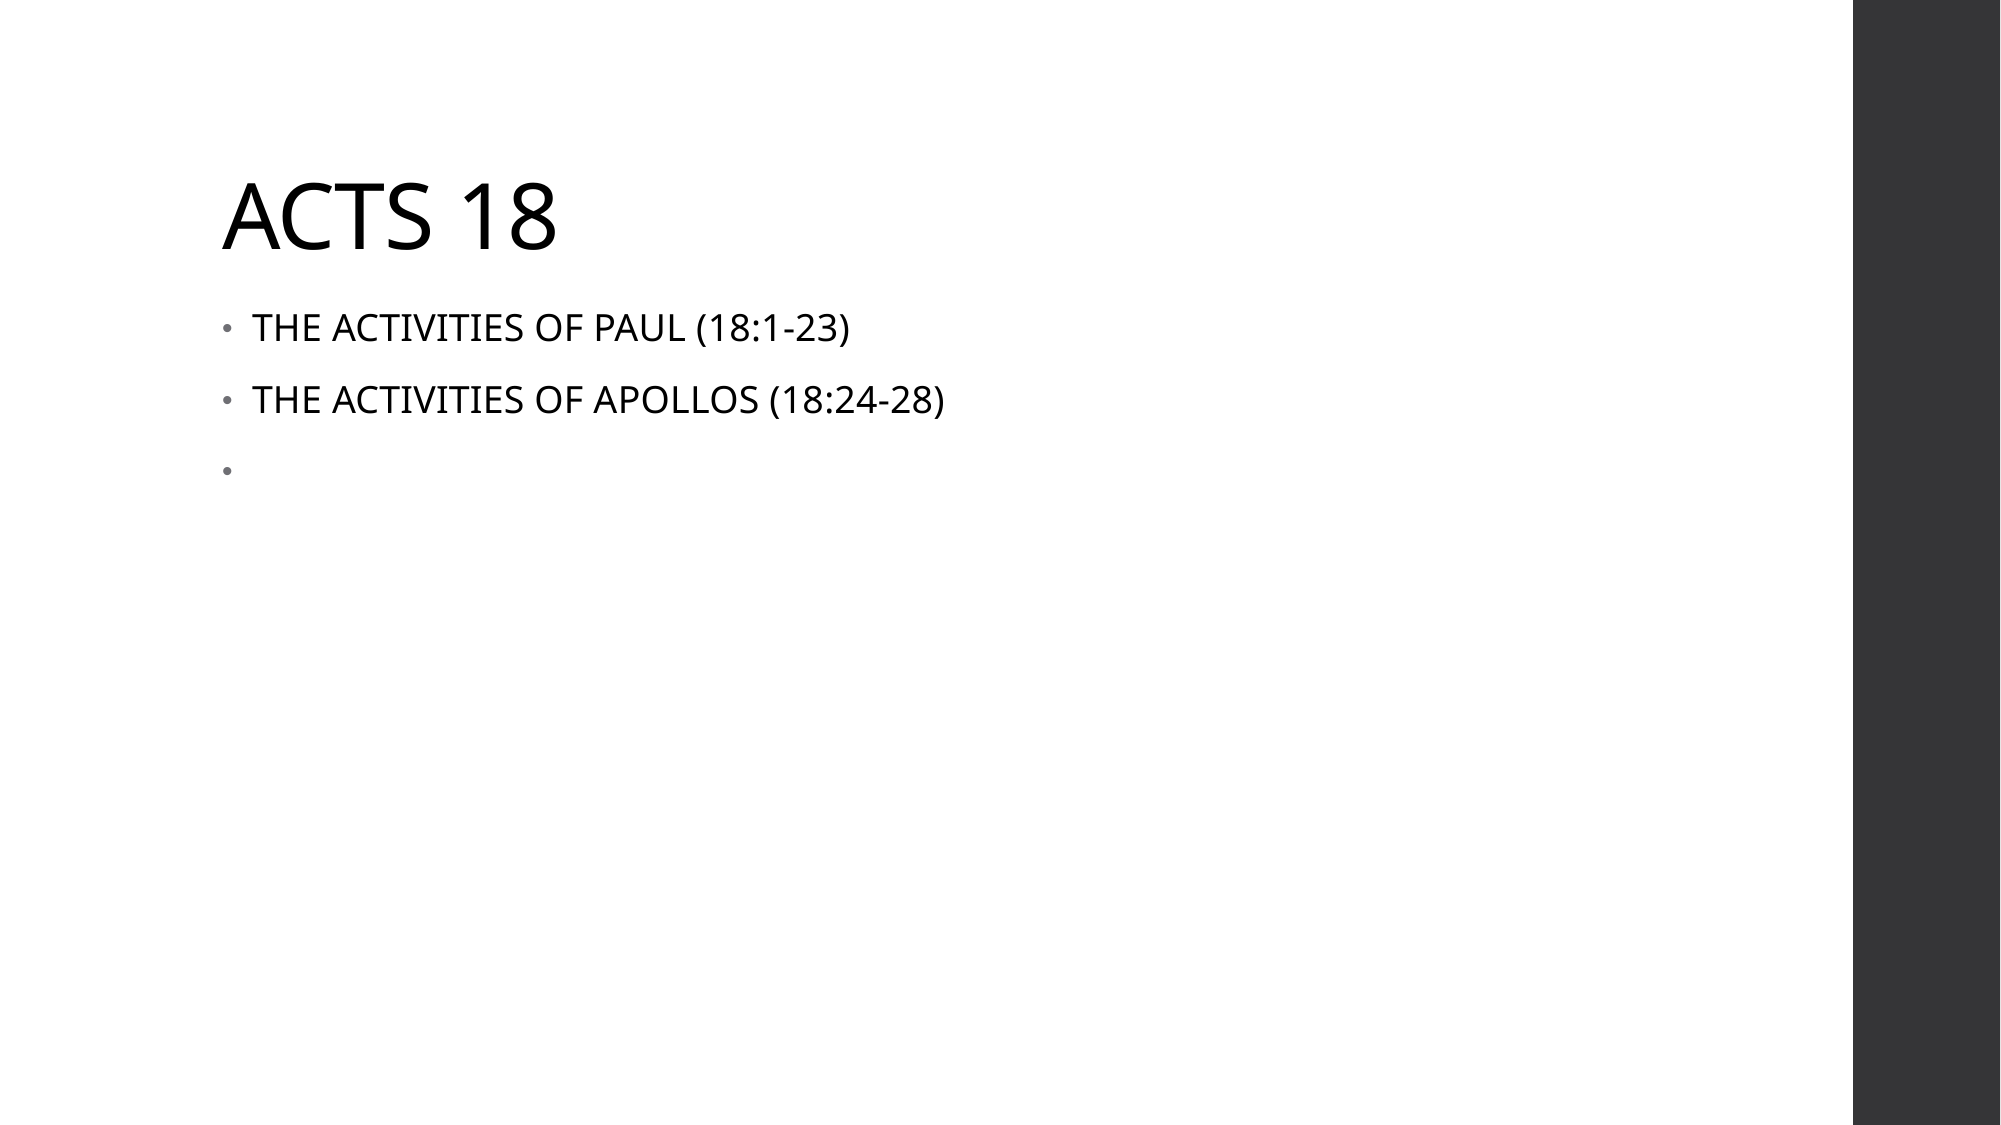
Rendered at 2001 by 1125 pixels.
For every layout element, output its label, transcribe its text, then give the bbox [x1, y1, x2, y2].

list THE ACTIVITIES OF PAUL (18:1-23) THE ACTIVITIES OF APOLLOS (18:24-28) [206, 299, 1617, 1014]
title ACTS 18 [206, 60, 1797, 278]
